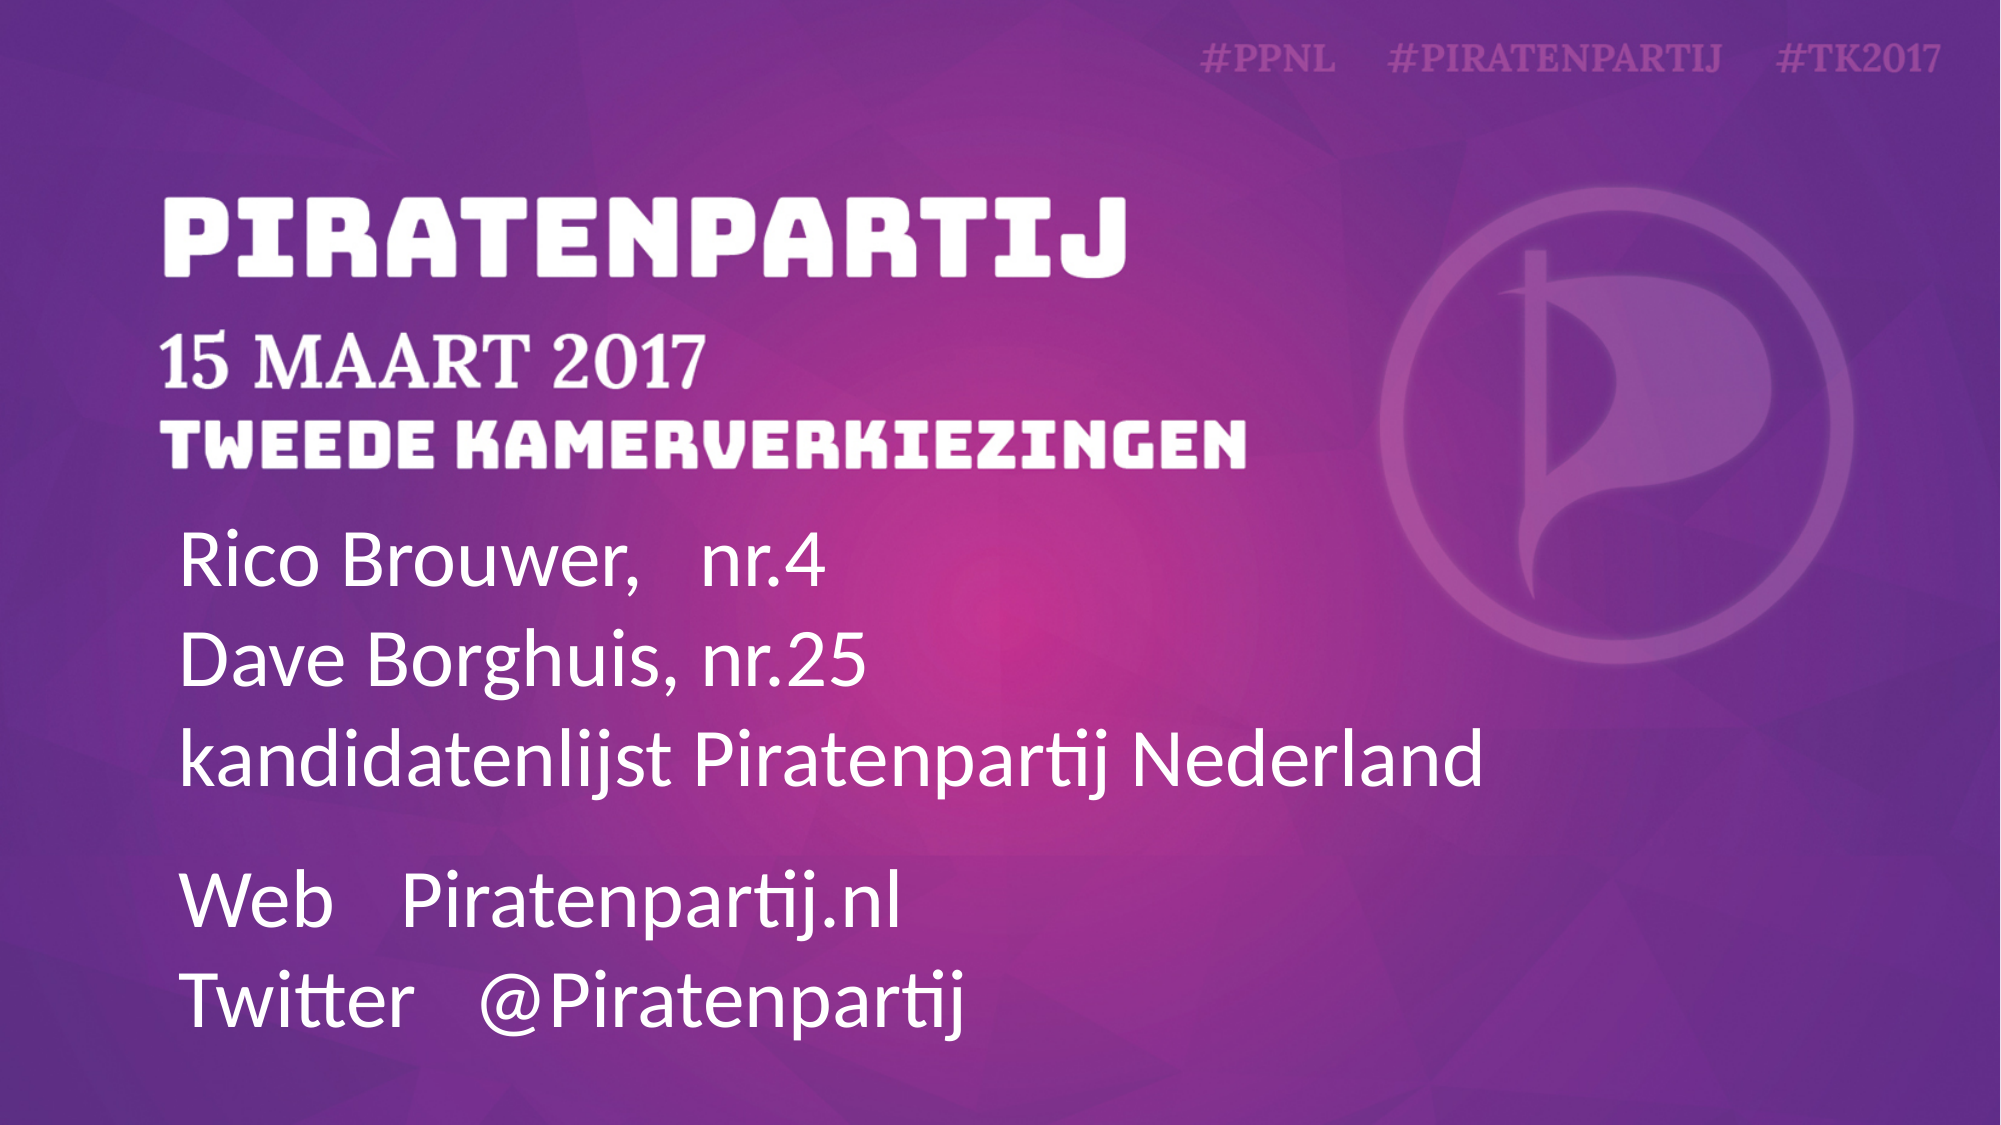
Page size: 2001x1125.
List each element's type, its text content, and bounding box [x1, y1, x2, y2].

picture [0, 0, 2001, 1125]
text_box Web Piratenpartij.nl Twitter @Piratenpartij [163, 837, 1107, 1122]
text_box Rico Brouwer, nr.4 Dave Borghuis, nr.25 kandidatenlijst Piratenpartij Nederland [164, 495, 1902, 811]
